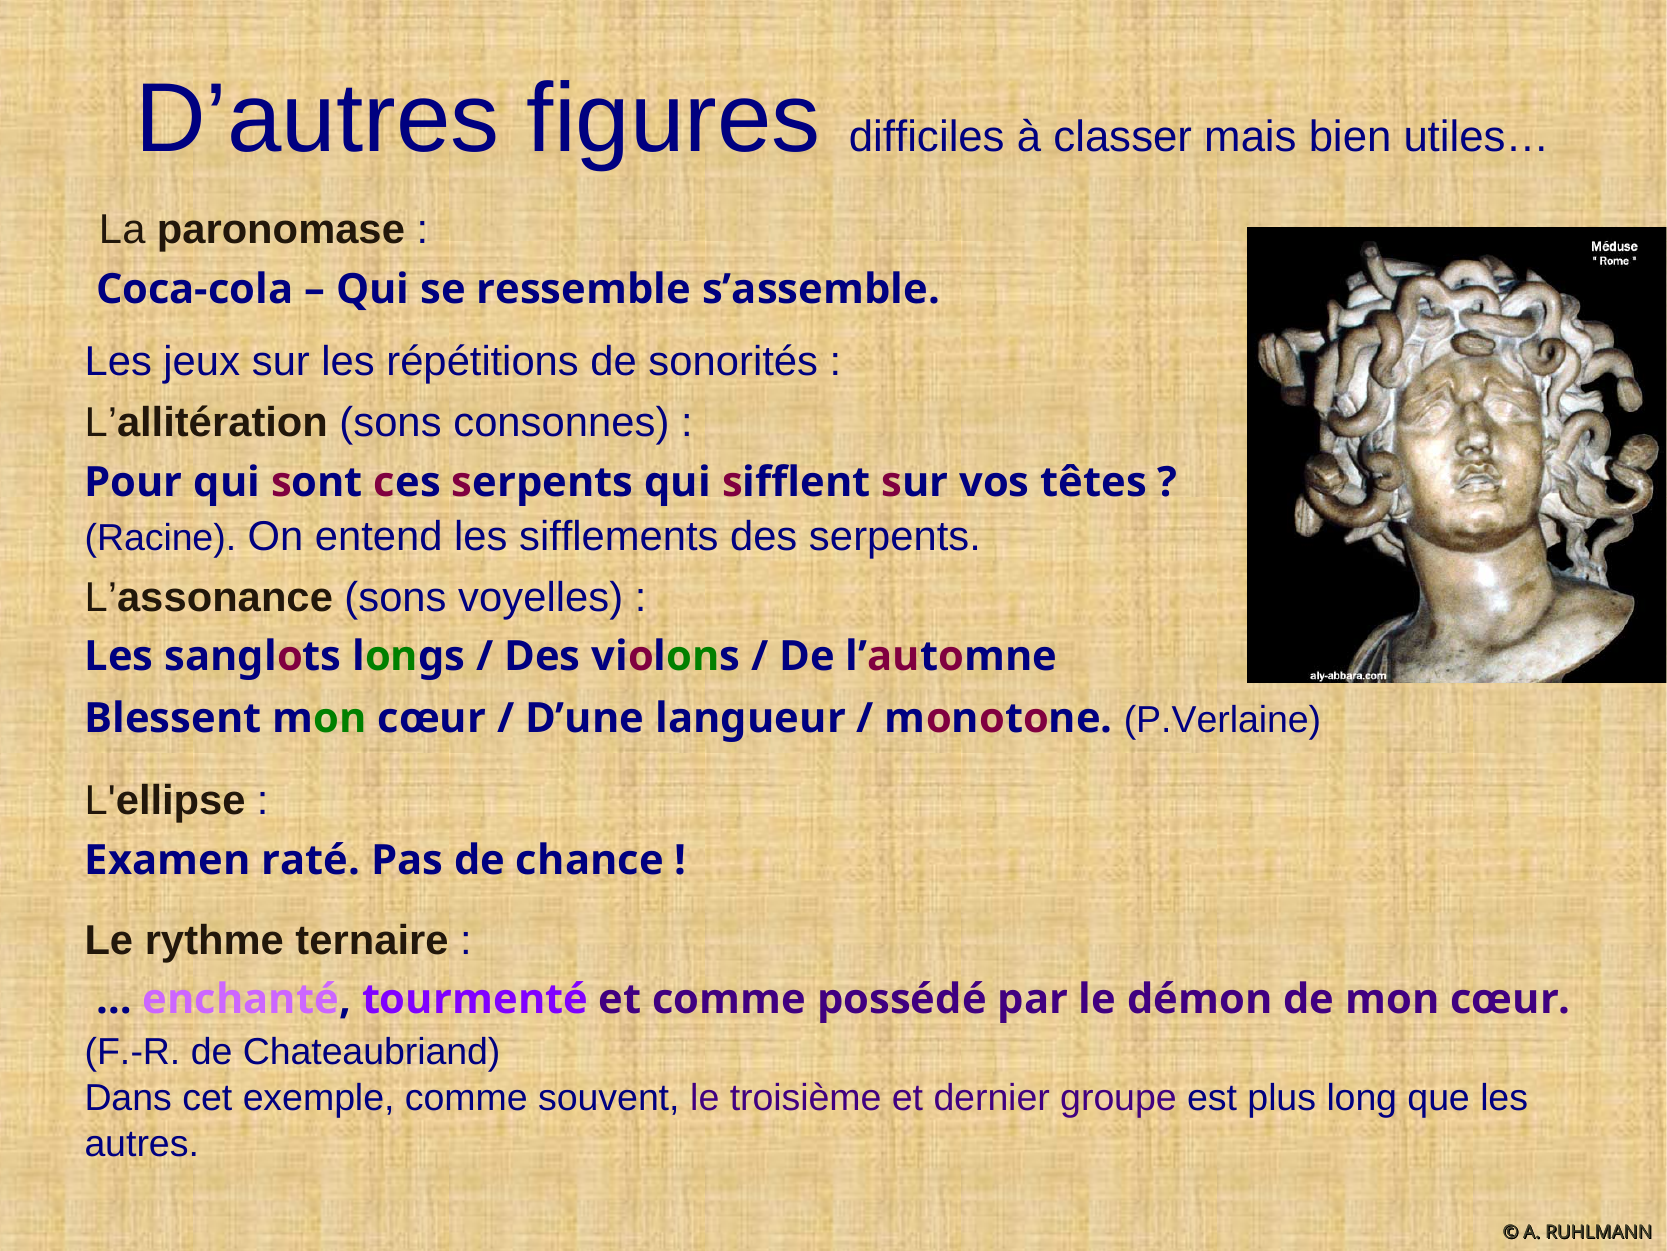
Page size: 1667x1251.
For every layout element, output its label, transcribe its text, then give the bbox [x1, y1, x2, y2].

text_box © A. RUHLMANN [1412, 1212, 1667, 1251]
picture [0, 0, 1667, 1251]
list La paronomase : Coca-cola – Qui se ressemble s’assemble. Les jeux sur les répétitions de sonorités : L’allitération (sons consonnes) : Pour qui sont ces serpents qui sifflent sur vos têtes ? (Racine). On entend les sifflements des serpents. L’assonance (sons voyelles) : Les sanglots longs / Des violons / De l’automne Blessent mon cœur / D’une langueur / monotone. (P.Verlaine) L'ellipse : Examen raté. Pas de chance ! Le rythme ternaire : … enchanté, tourmenté et comme possédé par le démon de mon cœur. (F.-R. de Chateaubriand) Dans cet exemple, comme souvent, le troisième et dernier groupe est plus long que les autres. [37, 196, 1588, 1180]
title D’autres figures difficiles à classer mais bien utiles… [112, 50, 1563, 196]
